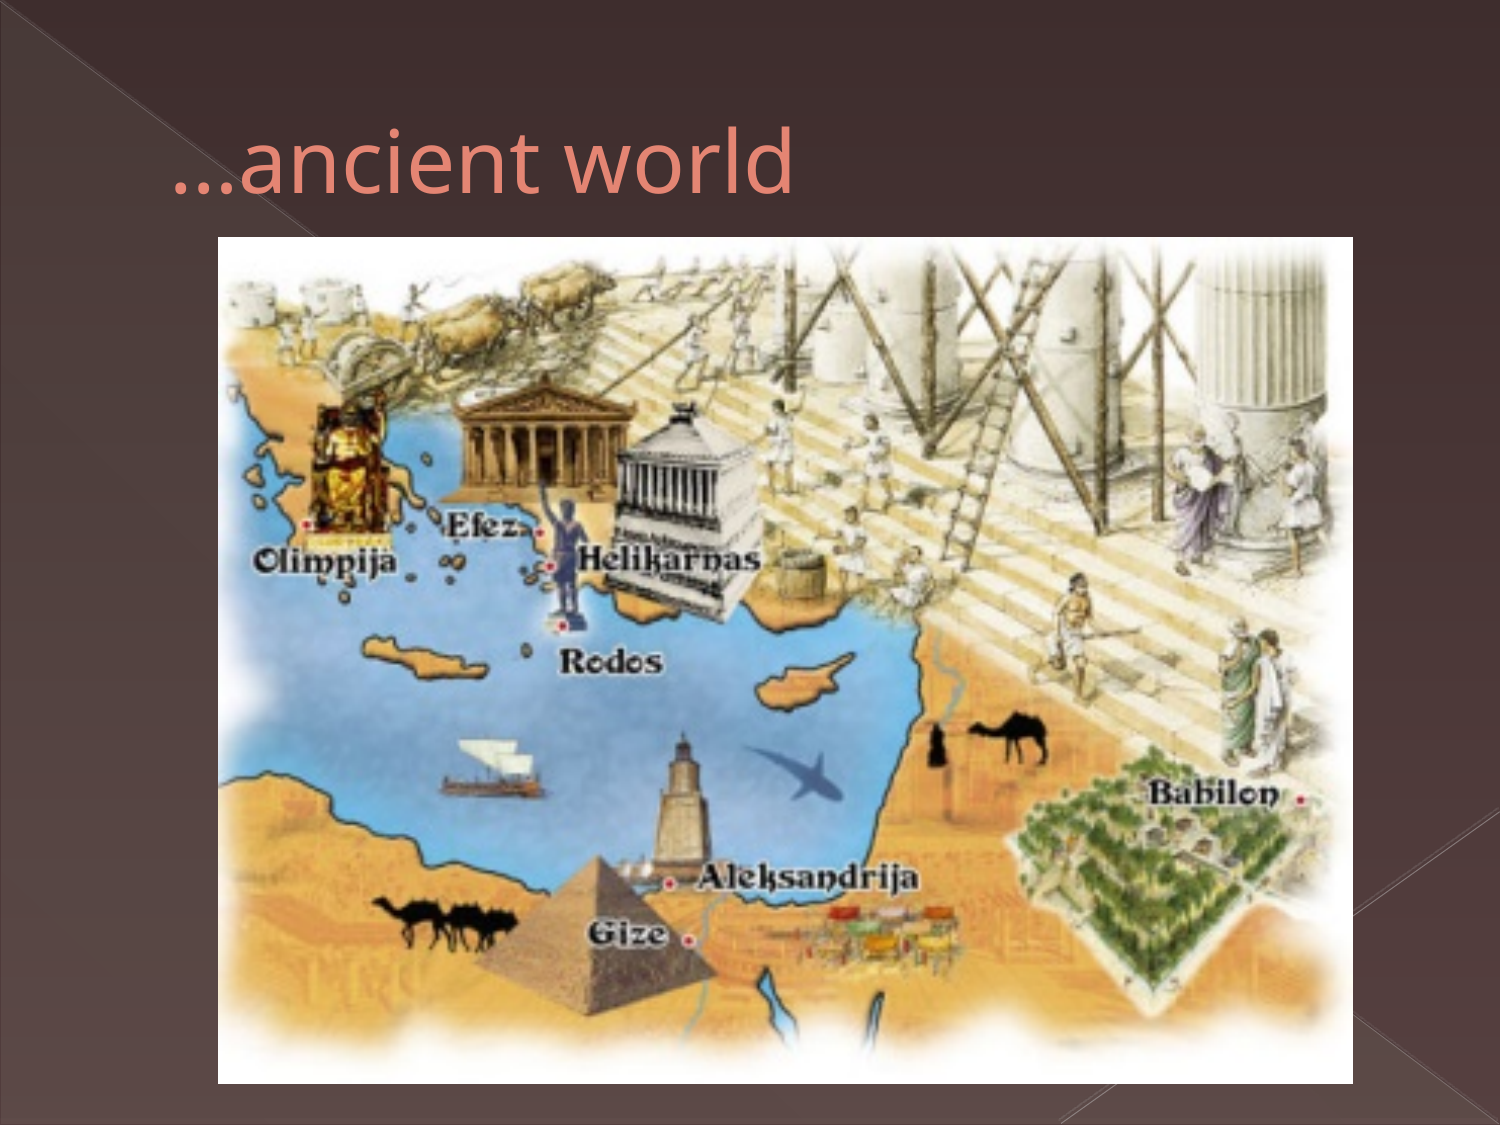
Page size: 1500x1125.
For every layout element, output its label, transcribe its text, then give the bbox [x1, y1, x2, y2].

picture [218, 237, 1353, 1084]
title …ancient world [75, 43, 1425, 274]
